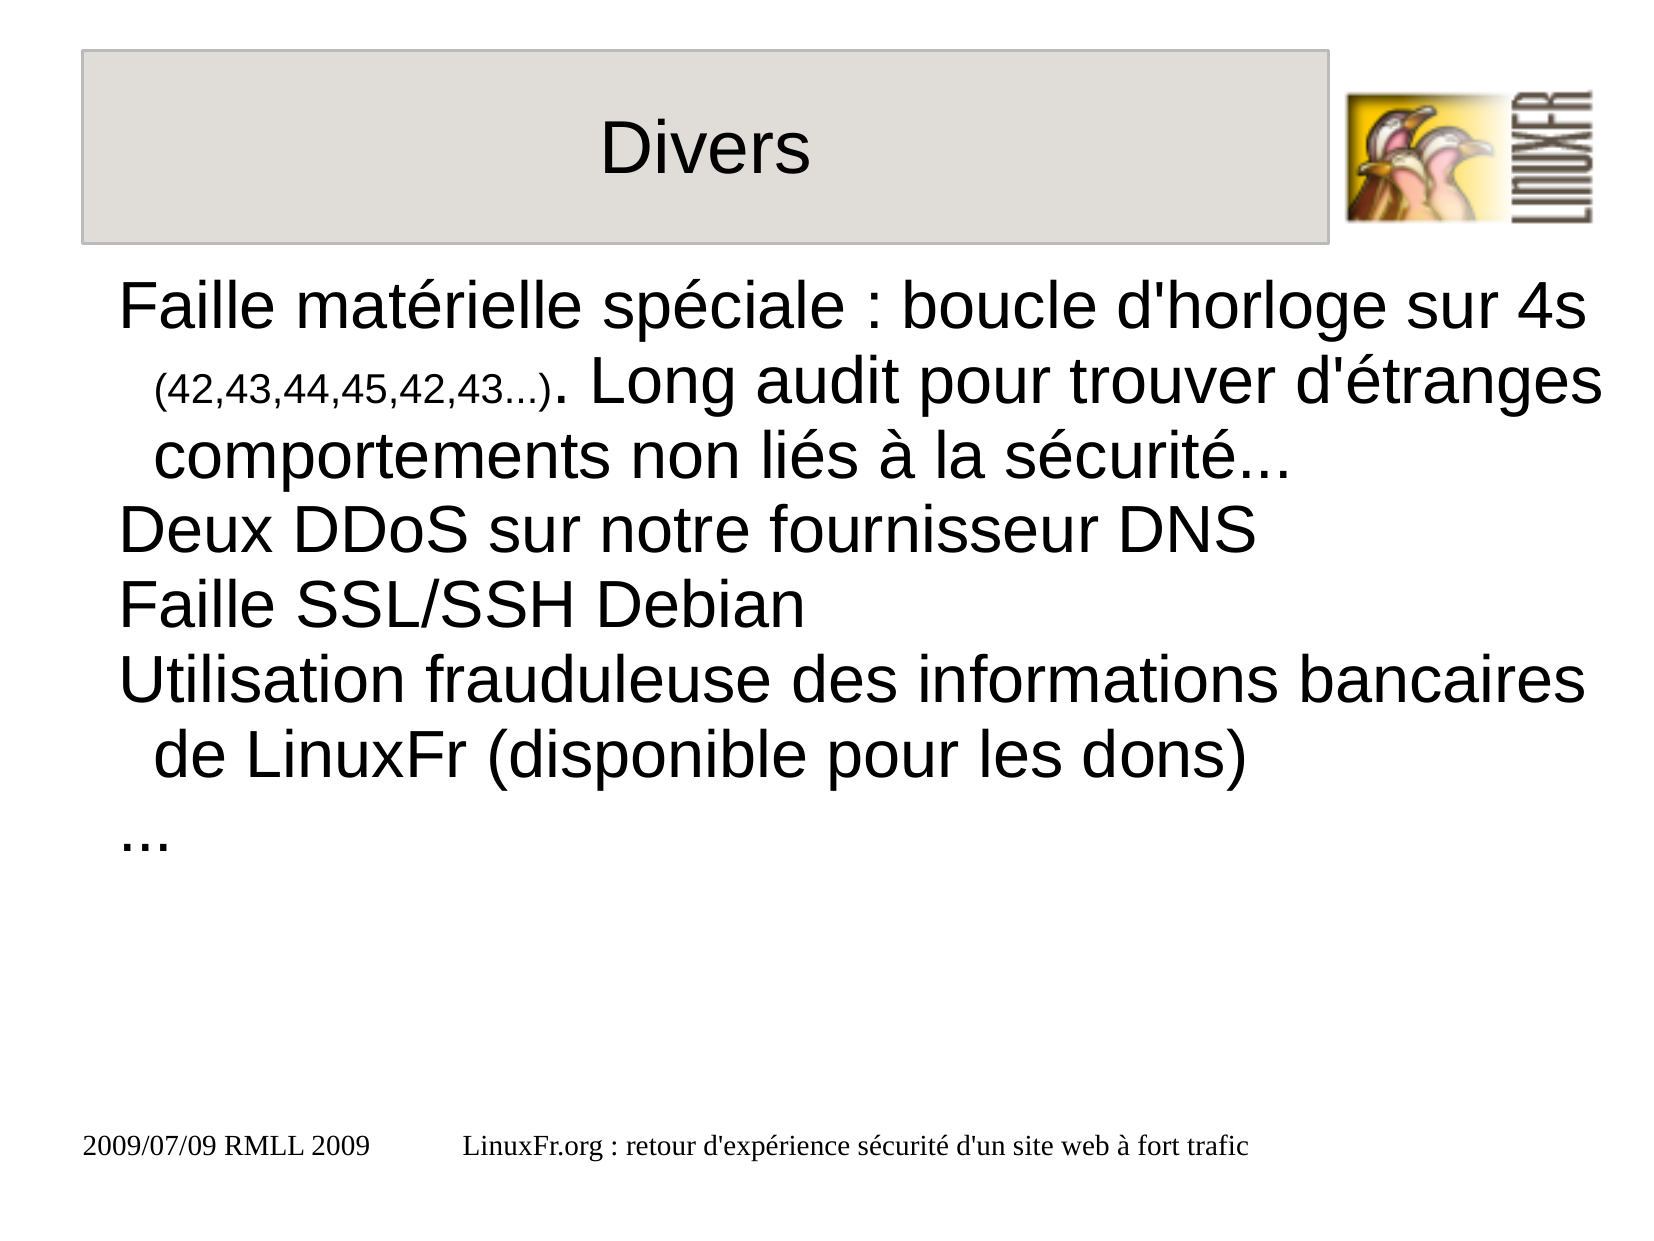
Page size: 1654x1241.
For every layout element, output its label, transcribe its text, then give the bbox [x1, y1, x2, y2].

subtitle Faille matérielle spéciale : boucle d'horloge sur 4s (42,43,44,45,42,43...). Long audit pour trouver d'étranges comportements non liés à la sécurité... Deux DDoS sur notre fournisseur DNS Faille SSL/SSH Debian Utilisation frauduleuse des informations bancaires de LinuxFr (disponible pour les dons) ... [82, 268, 1625, 1212]
title Divers [82, 50, 1329, 244]
picture [1341, 88, 1601, 229]
